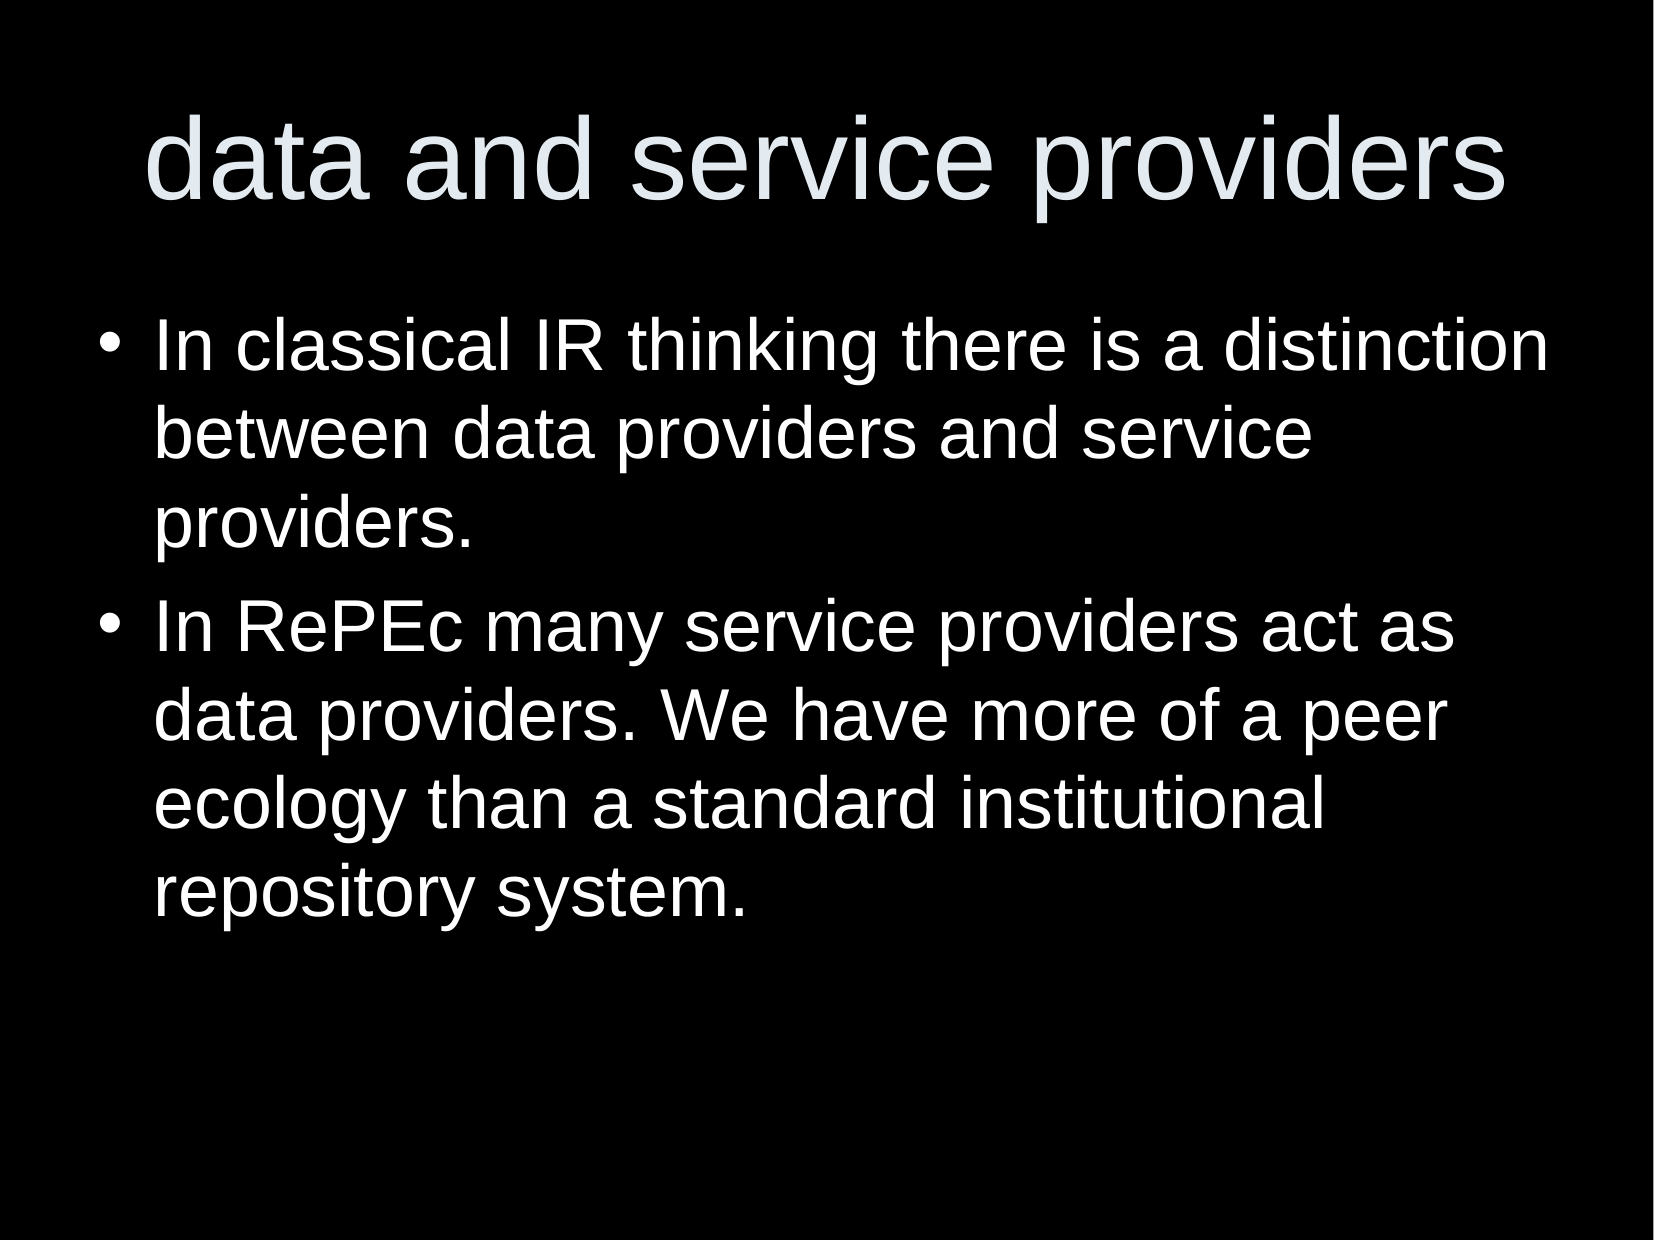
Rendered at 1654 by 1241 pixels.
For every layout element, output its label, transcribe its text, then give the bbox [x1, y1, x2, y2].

list In classical IR thinking there is a distinction between data providers and service providers. In RePEc many service providers act as data providers. We have more of a peer ecology than a standard institutional repository system. [82, 289, 1571, 1108]
title data and service providers [82, 49, 1571, 257]
